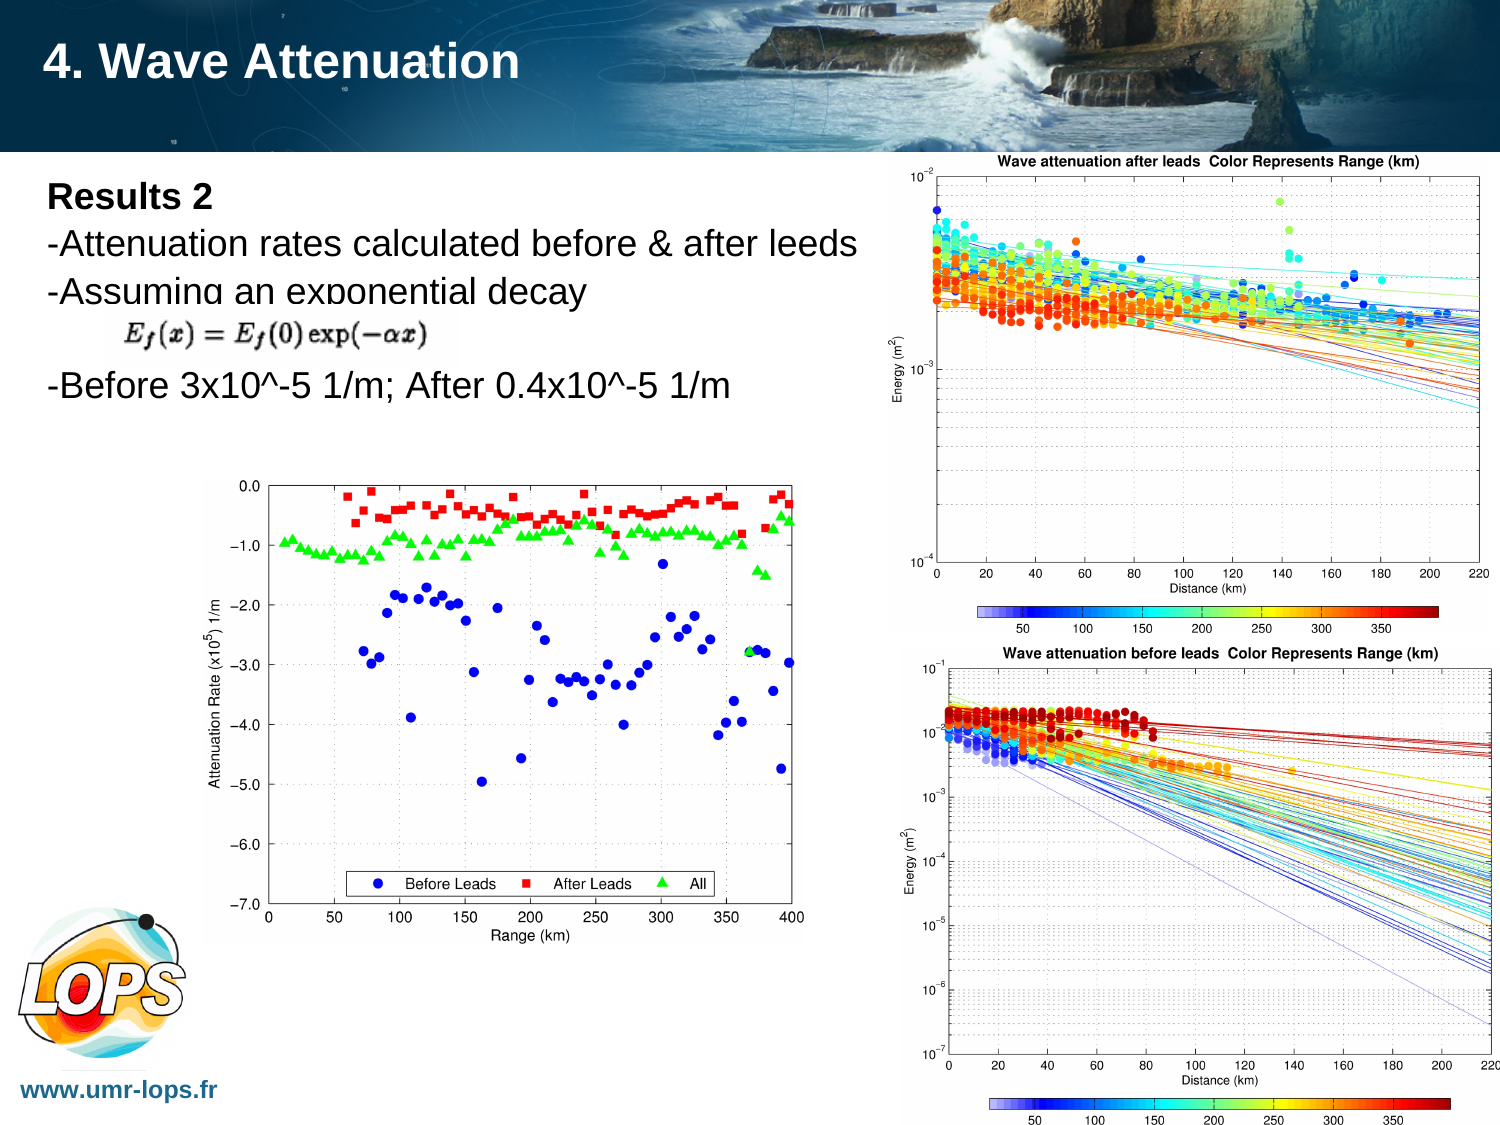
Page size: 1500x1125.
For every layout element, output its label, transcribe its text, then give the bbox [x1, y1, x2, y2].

picture [888, 155, 1489, 633]
text_box Results 2 -Attenuation rates calculated before & after leeds -Assuming an exponential decay -Before 3x10^-5 1/m; After 0.4x10^-5 1/m [32, 162, 877, 459]
picture [900, 647, 1500, 1125]
picture [12, 897, 195, 1071]
text_box 4. Wave Attenuation [28, 17, 810, 166]
picture [0, 0, 1500, 152]
picture [203, 480, 804, 945]
picture [104, 304, 460, 369]
